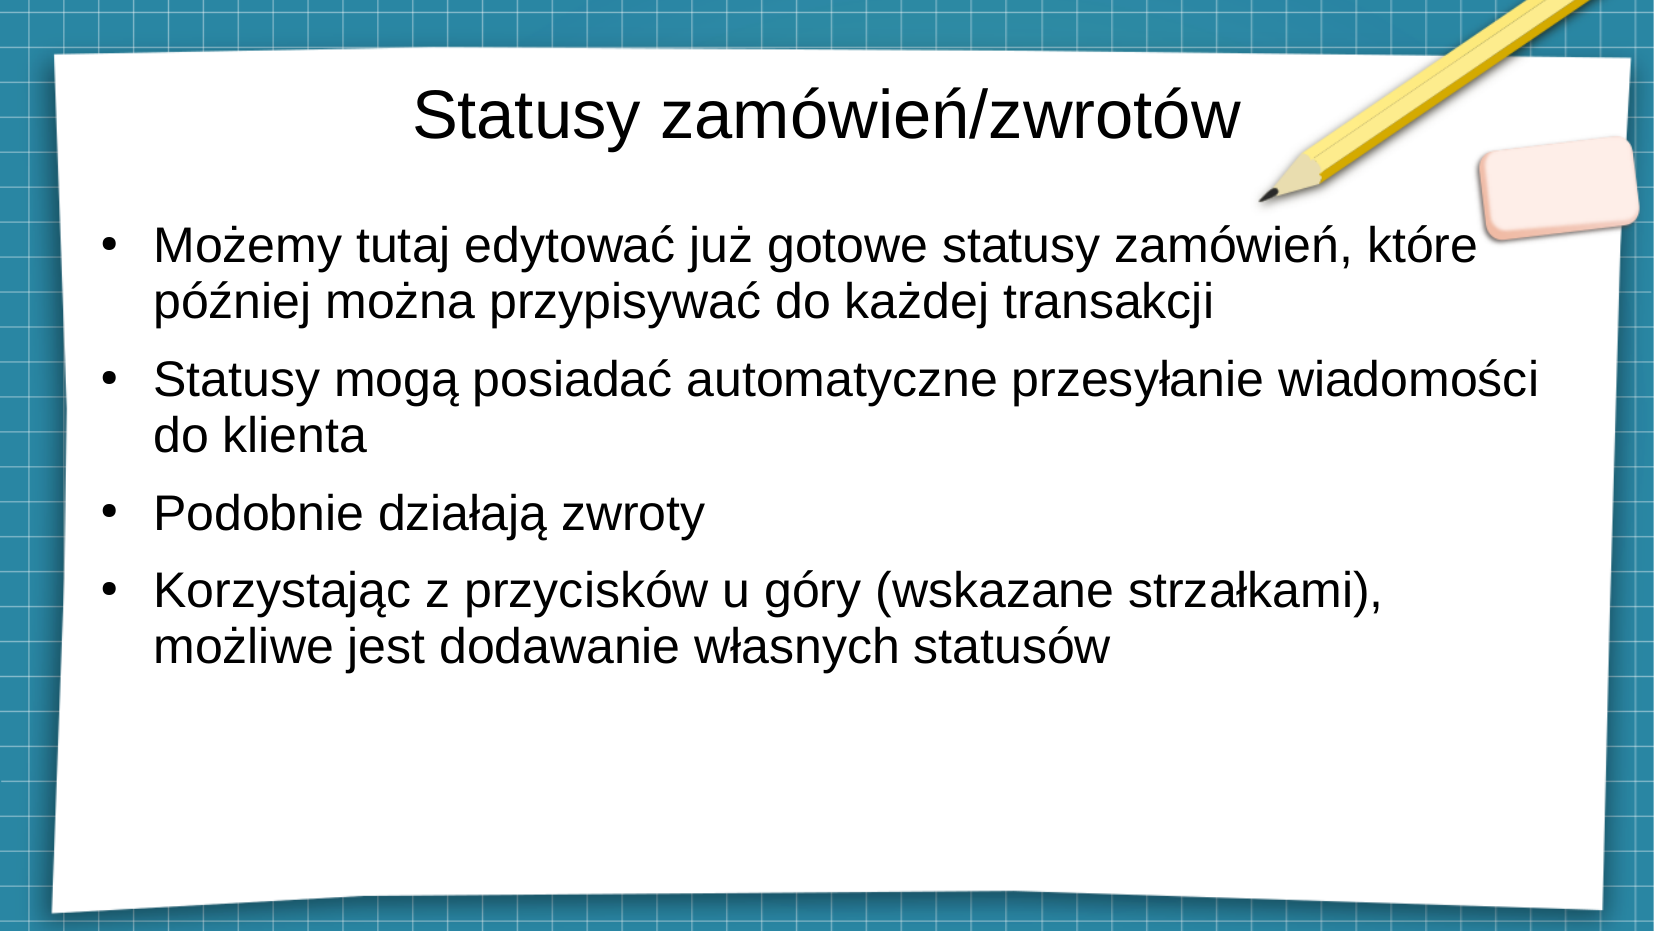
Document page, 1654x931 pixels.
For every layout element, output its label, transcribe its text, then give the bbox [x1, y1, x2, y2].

picture [0, 0, 1654, 931]
title Statusy zamówień/zwrotów [82, 37, 1571, 193]
list Możemy tutaj edytować już gotowe statusy zamówień, które później można przypisywać do każdej transakcji Statusy mogą posiadać automatyczne przesyłanie wiadomości do klienta Podobnie działają zwroty Korzystając z przycisków u góry (wskazane strzałkami), możliwe jest dodawanie własnych statusów [82, 217, 1571, 758]
